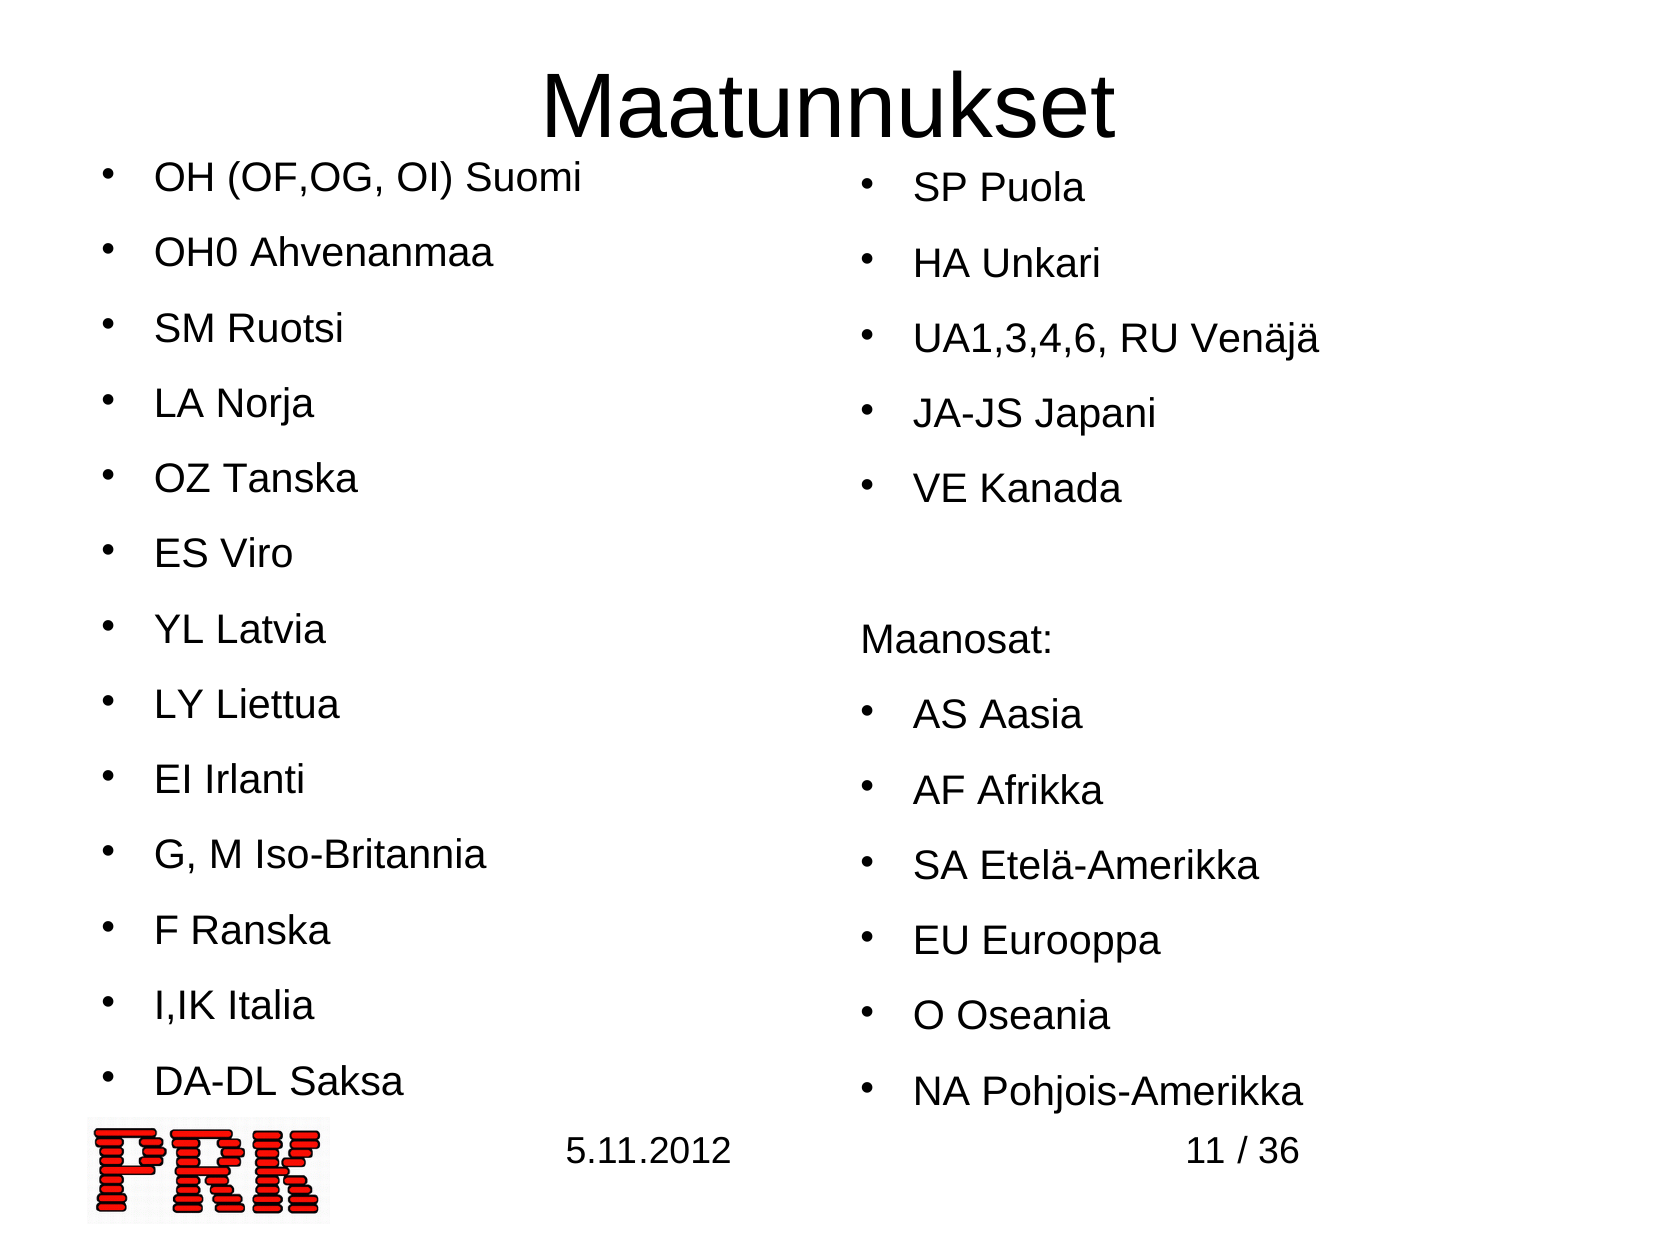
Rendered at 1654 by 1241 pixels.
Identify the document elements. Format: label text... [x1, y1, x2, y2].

picture [87, 1117, 330, 1224]
list OH (OF,OG, OI) Suomi OH0 Ahvenanmaa SM Ruotsi LA Norja OZ Tanska ES Viro YL Latvia LY Liettua EI Irlanti G, M Iso-Britannia F Ranska I,IK Italia DA-DL Saksa [84, 150, 811, 1115]
title Maatunnukset [84, 28, 1573, 181]
list SP Puola HA Unkari UA1,3,4,6, RU Venäjä JA-JS Japani VE Kanada Maanosat: AS Aasia AF Afrikka SA Etelä-Amerikka EU Eurooppa O Oseania NA Pohjois-Amerikka [843, 160, 1570, 1126]
